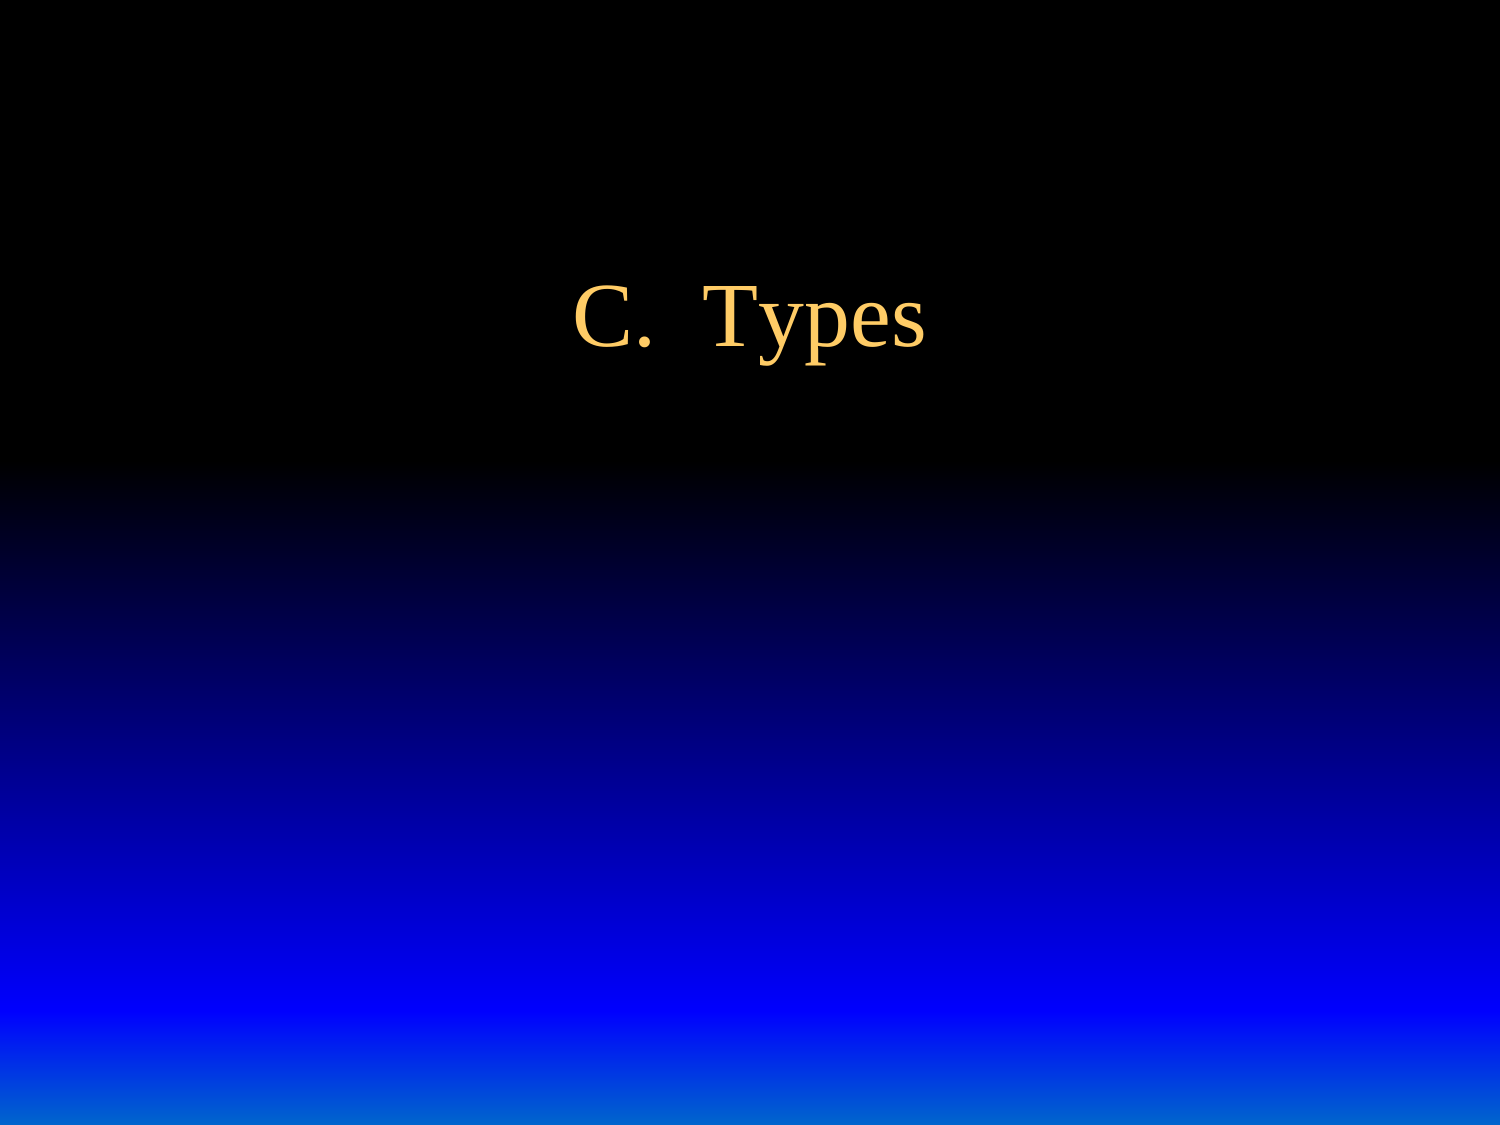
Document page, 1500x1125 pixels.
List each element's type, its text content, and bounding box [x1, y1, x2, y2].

title C. Types [112, 185, 1388, 374]
